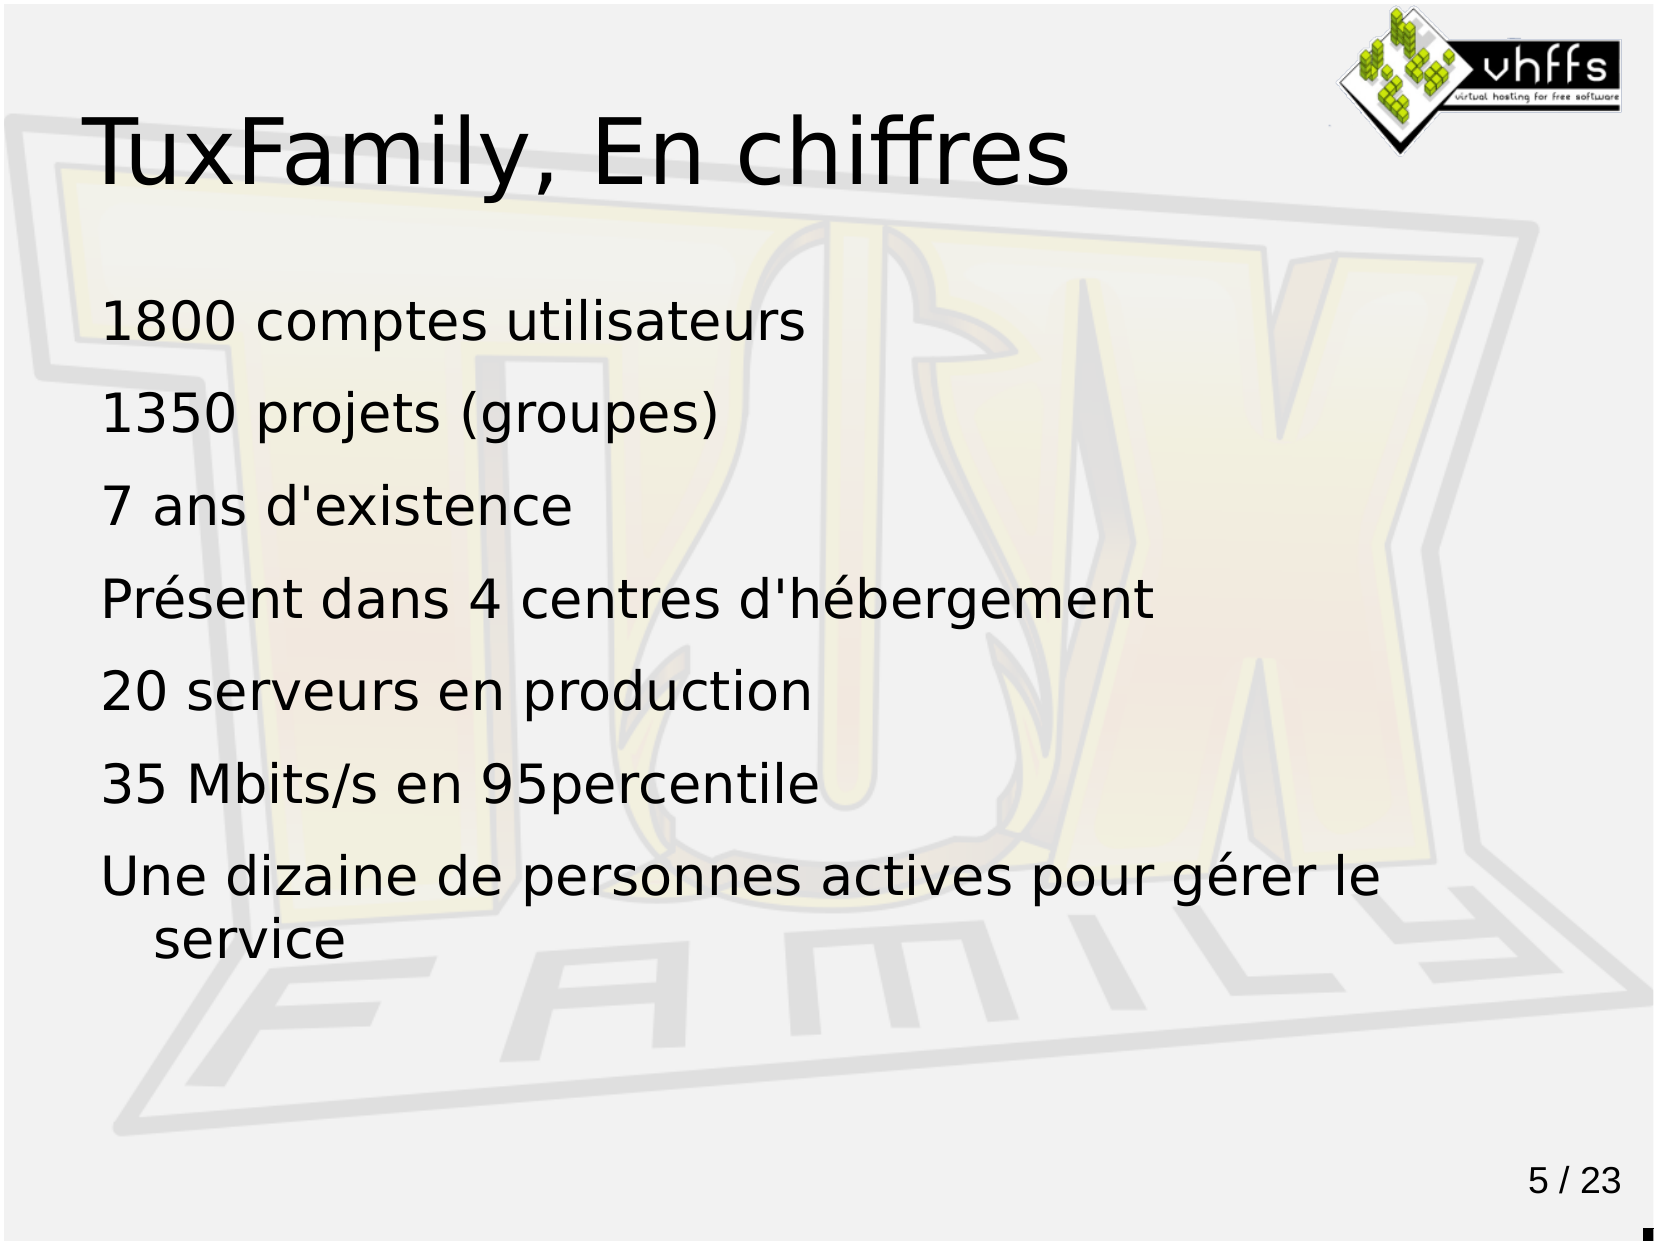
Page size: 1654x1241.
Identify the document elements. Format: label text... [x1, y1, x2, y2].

list 1800 comptes utilisateurs 1350 projets (groupes) 7 ans d'existence Présent dans 4 centres d'hébergement 20 serveurs en production 35 Mbits/s en 95percentile Une dizaine de personnes actives pour gérer le service [82, 290, 1565, 1094]
text_box <numéro> / 23 [1314, 1151, 1637, 1225]
text_box [1643, 1228, 1654, 1241]
title TuxFamily, En chiffres [82, 49, 1571, 257]
picture [4, 0, 1654, 1241]
